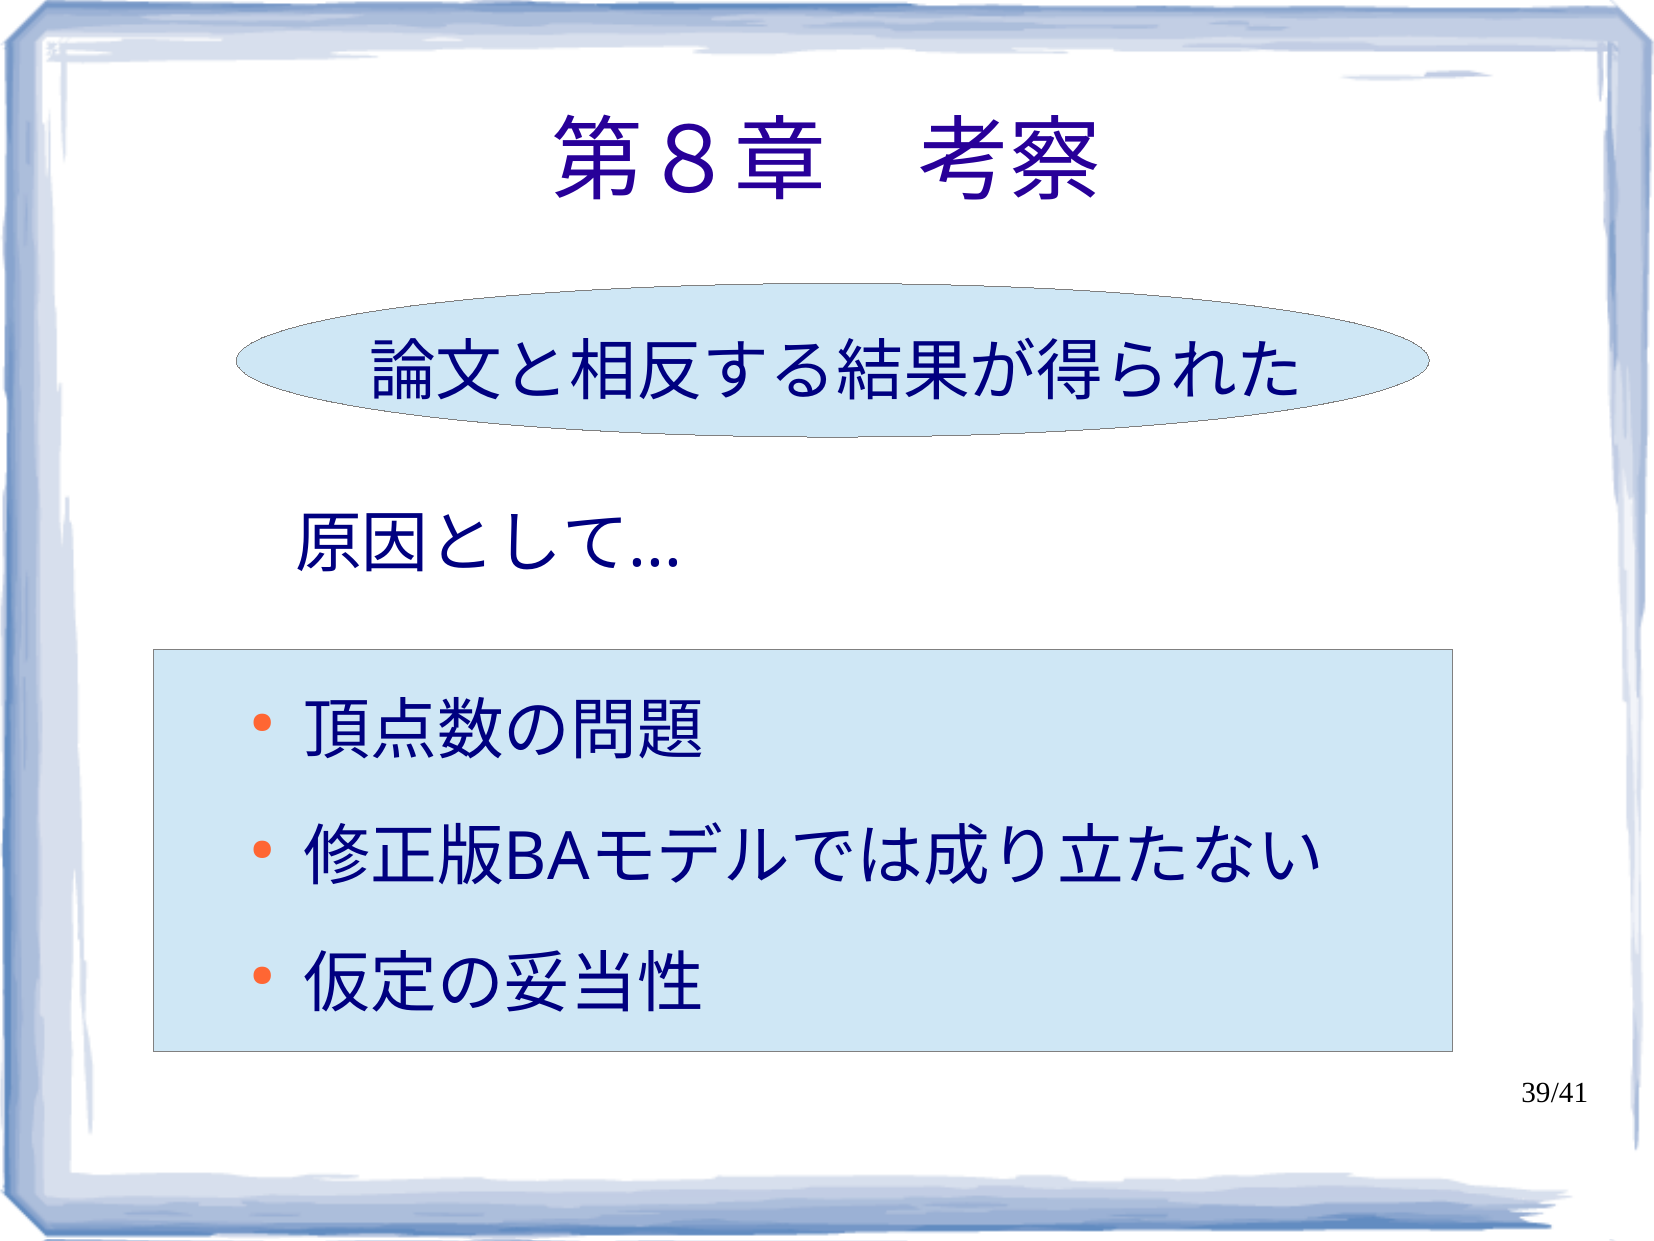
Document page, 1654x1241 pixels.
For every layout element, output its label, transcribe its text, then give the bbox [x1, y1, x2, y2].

text_box [236, 321, 318, 400]
picture [0, 0, 1654, 1241]
text_box [1318, 315, 1430, 405]
text_box [153, 649, 1453, 1052]
text_box 原因として... [224, 489, 843, 579]
text_box 頂点数の問題 修正版BAモデルでは成り立たない 仮定の妥当性 [232, 676, 1418, 1123]
text_box [388, 283, 1277, 309]
title 第８章 考察 [82, 49, 1571, 257]
text_box 論文と相反する結果が得られた [318, 309, 1318, 414]
text_box [406, 414, 1259, 438]
